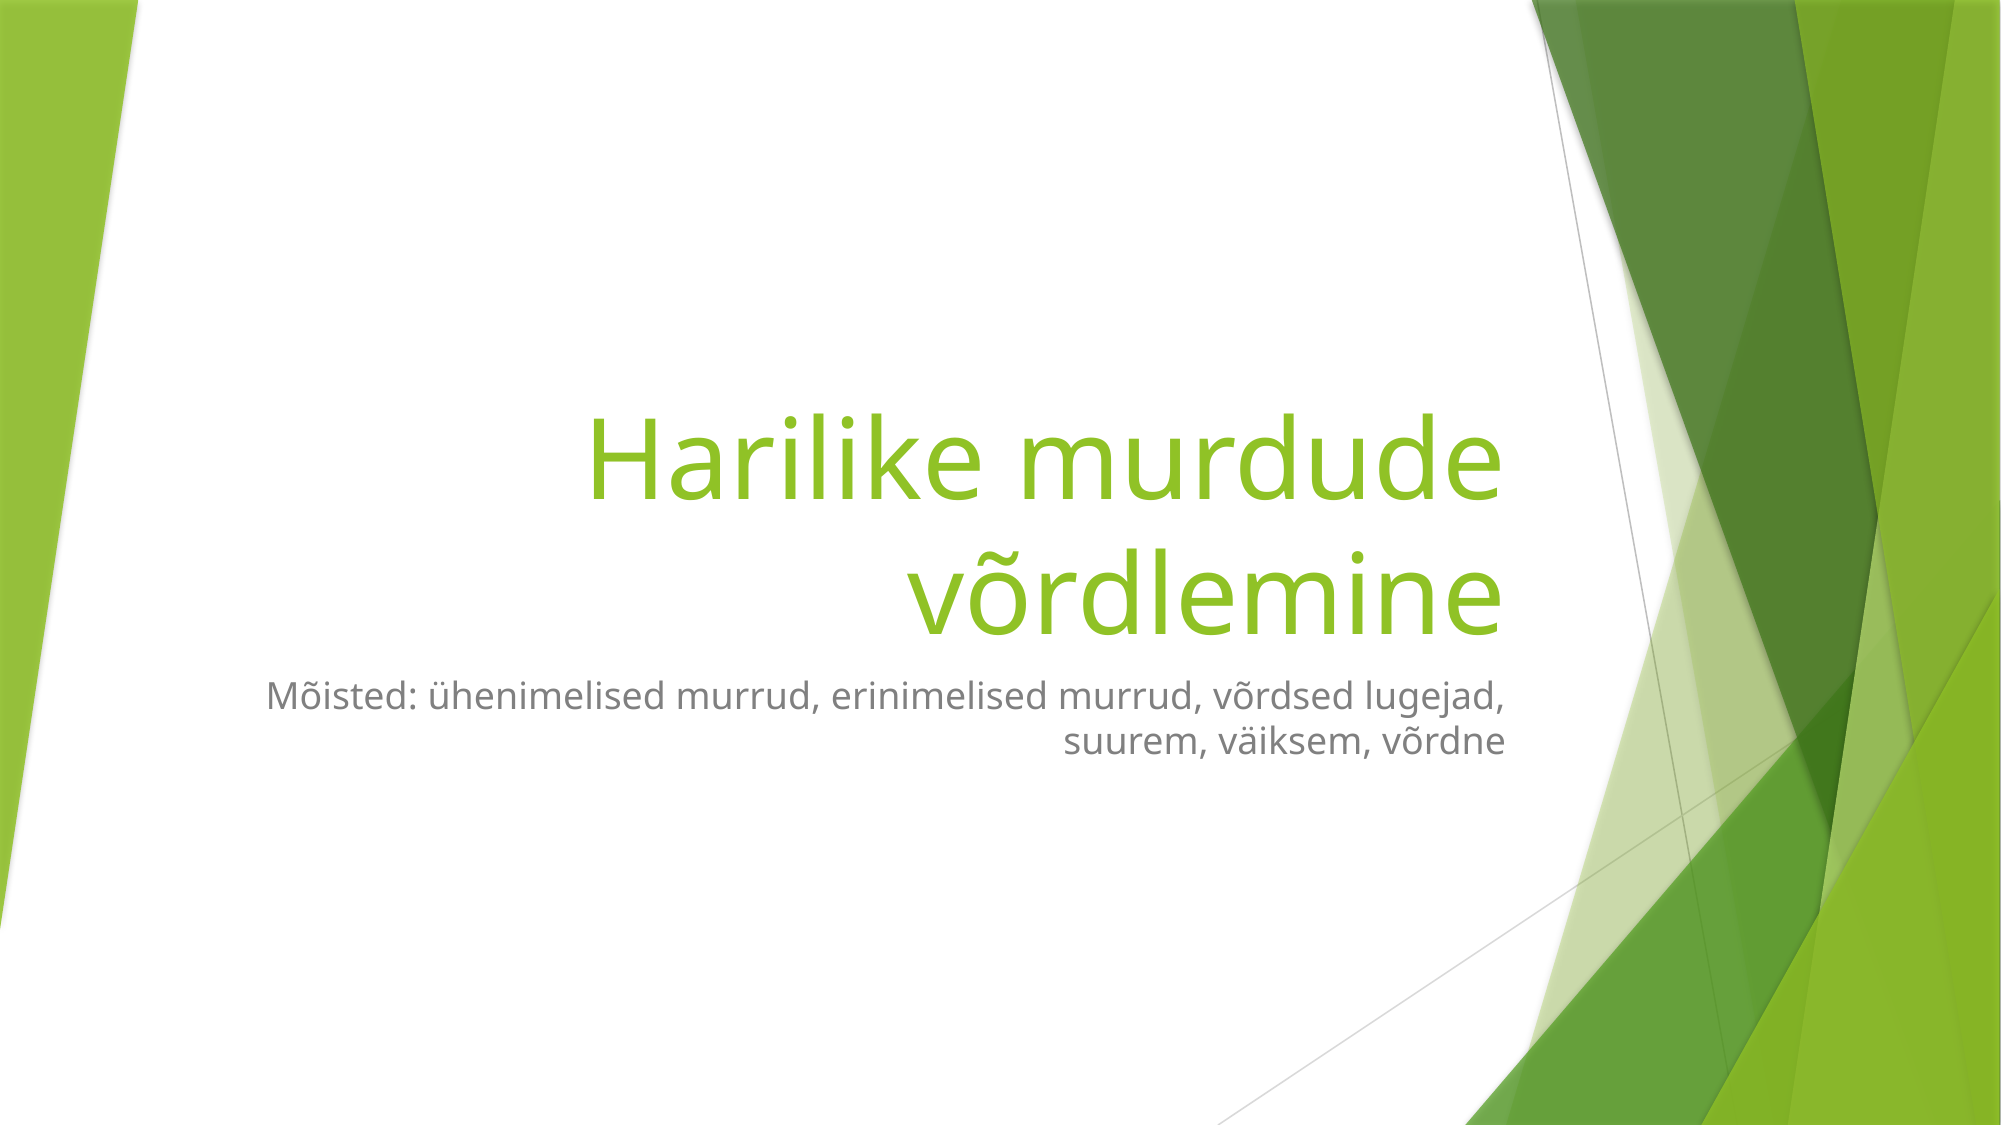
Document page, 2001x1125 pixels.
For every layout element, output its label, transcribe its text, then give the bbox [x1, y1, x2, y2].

subtitle Mõisted: ühenimelised murrud, erinimelised murrud, võrdsed lugejad, suurem, väiksem, võrdne [247, 664, 1522, 845]
title Harilike murdude võrdlemine [247, 394, 1522, 664]
